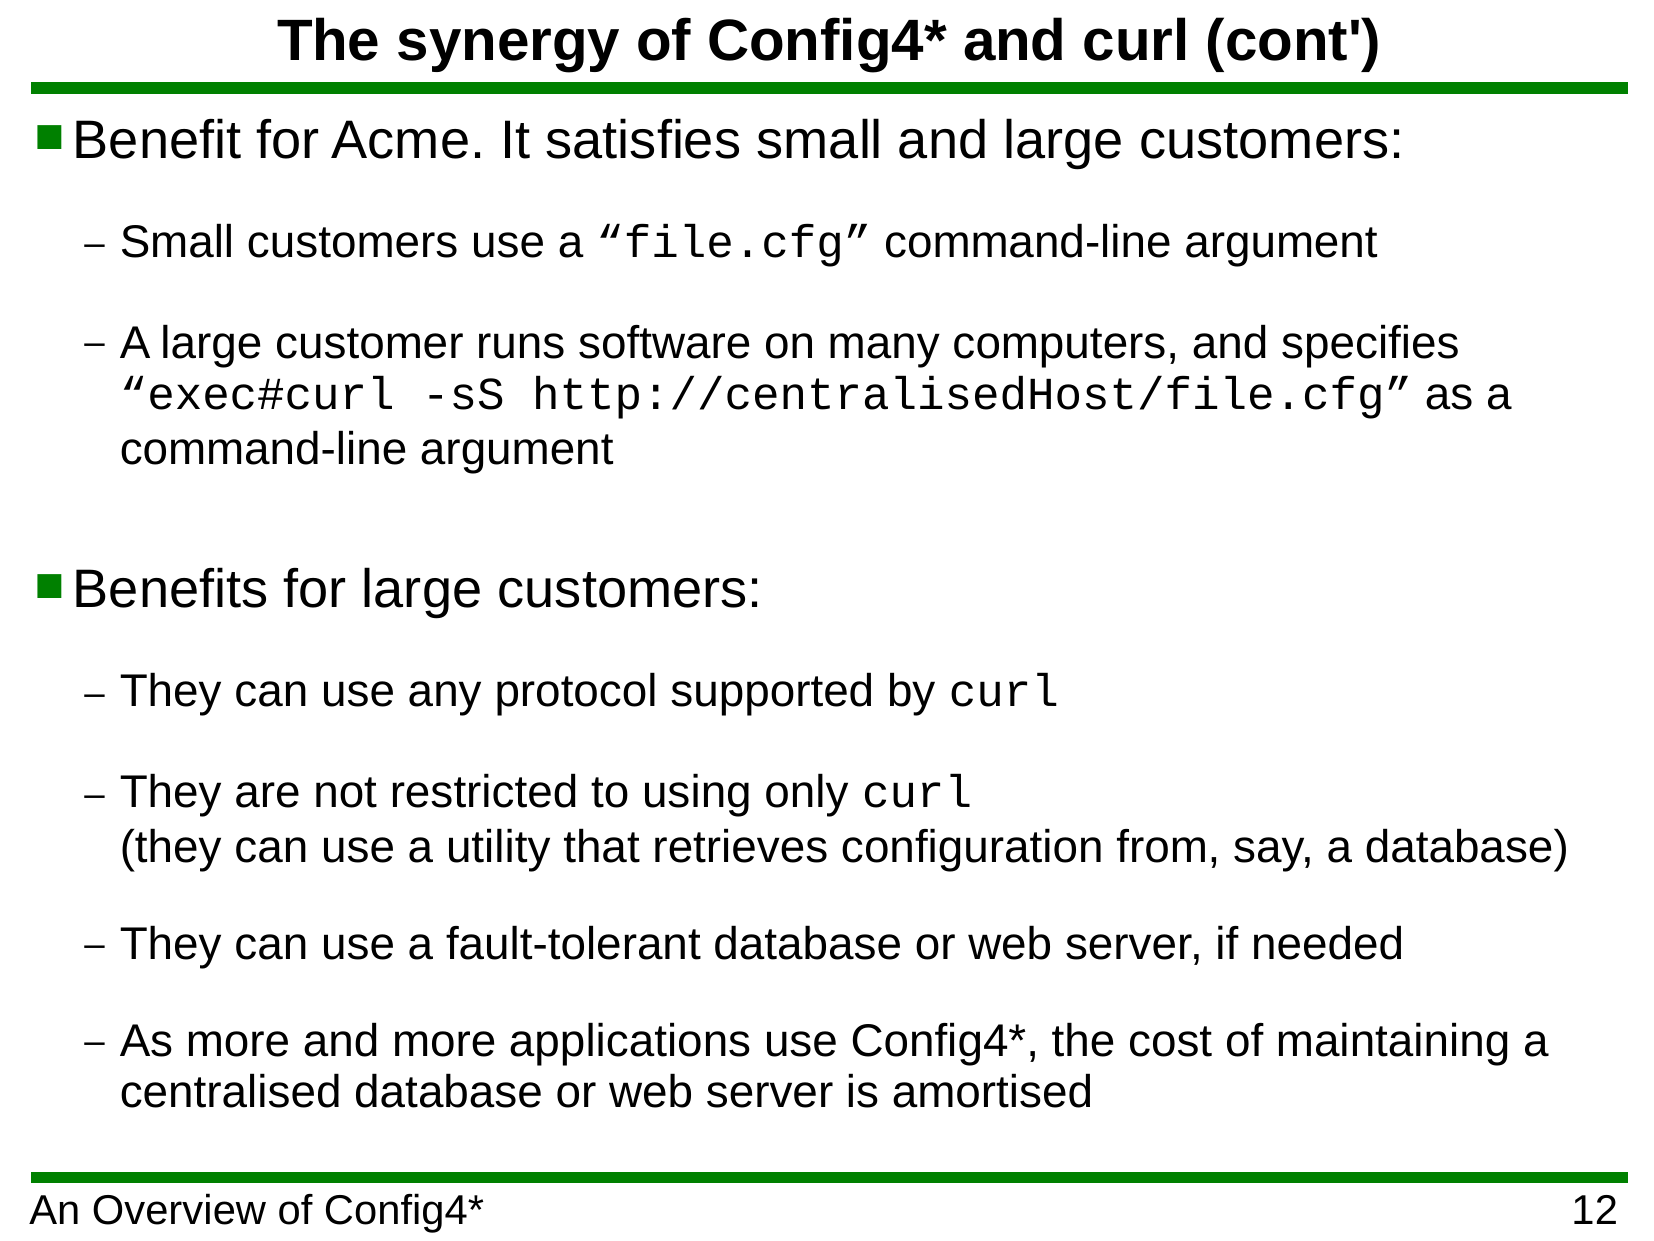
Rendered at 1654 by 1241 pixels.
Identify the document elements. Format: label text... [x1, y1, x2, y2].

title The synergy of Config4* and curl (cont') [31, 7, 1629, 73]
list Benefit for Acme. It satisfies small and large customers: Small customers use a “file.cfg” command-line argument A large customer runs software on many computers, and specifies “exec#curl -sS http://centralisedHost/file.cfg” as a command-line argument Benefits for large customers: They can use any protocol supported by curl They are not restricted to using only curl (they can use a utility that retrieves configuration from, say, a database) They can use a fault-tolerant database or web server, if needed As more and more applications use Config4*, the cost of maintaining a centralised database or web server is amortised [31, 109, 1629, 1146]
